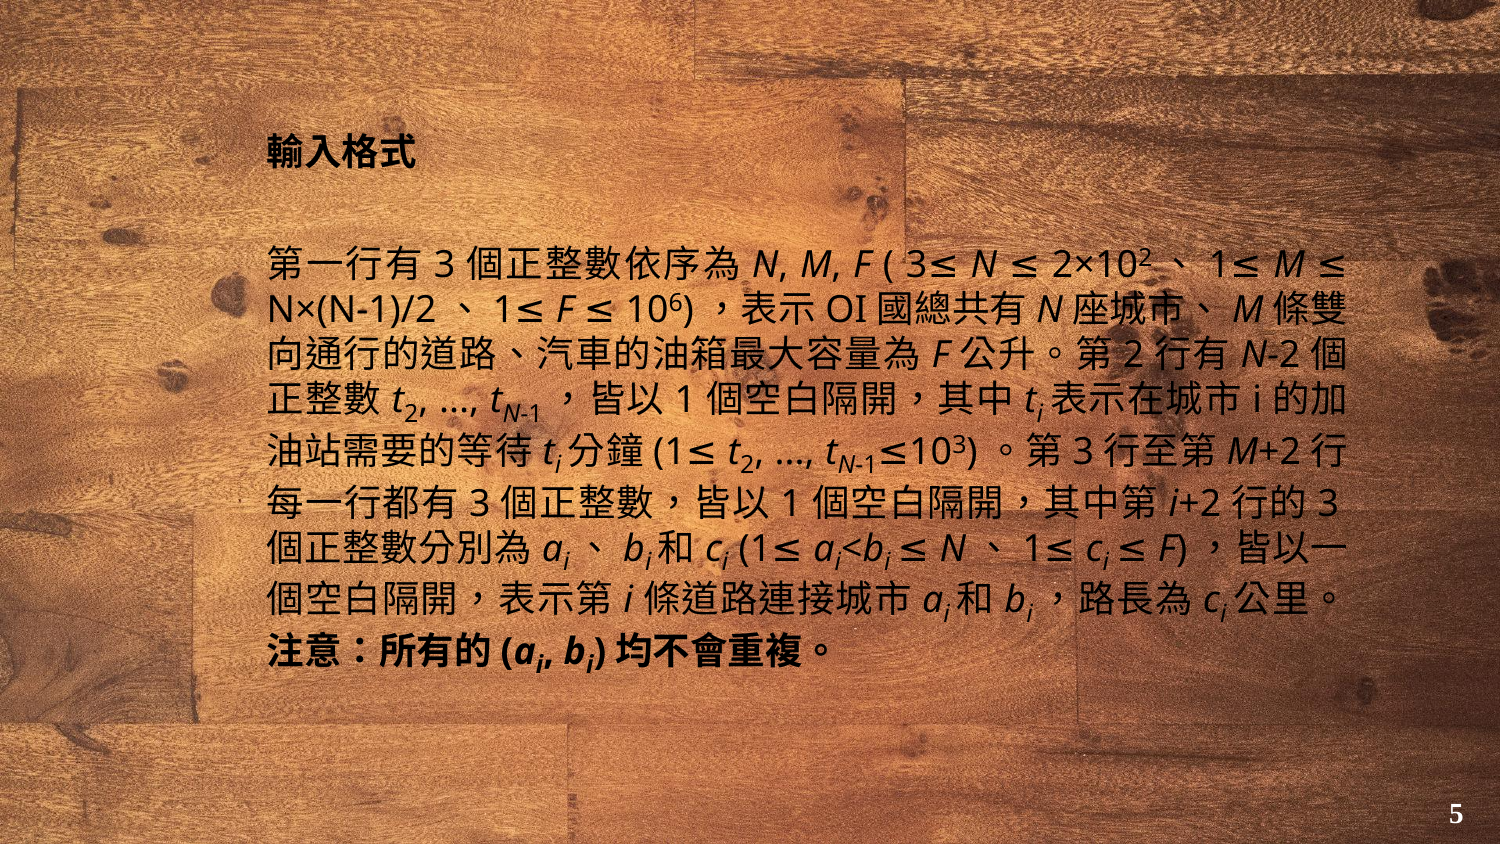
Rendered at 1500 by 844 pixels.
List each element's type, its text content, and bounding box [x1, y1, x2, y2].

slide_number 5 [1434, 779, 1500, 844]
list 輸入格式 第一行有3個正整數依序為N, M, F ( 3≤ N ≤ 2×102、1≤ M ≤ N×(N-1)/2、1≤ F ≤ 106)，表示OI國總共有N座城市、M條雙向通行的道路、汽車的油箱最大容量為F公升。第2行有N-2個正整數t2, ..., tN-1，皆以1個空白隔開，其中ti表示在城市i的加油站需要的等待ti分鐘(1≤ t2, ..., tN-1≤103)。第3行至第M+2行每一行都有3個正整數，皆以1個空白隔開，其中第i+2行的3個正整數分別為ai、bi和ci (1≤ ai<bi ≤ N、1≤ ci ≤ F)，皆以一個空白隔開，表示第i條道路連接城市ai和bi，路長為ci公里。注意：所有的(ai, bi)均不會重複。 [251, 97, 1364, 723]
